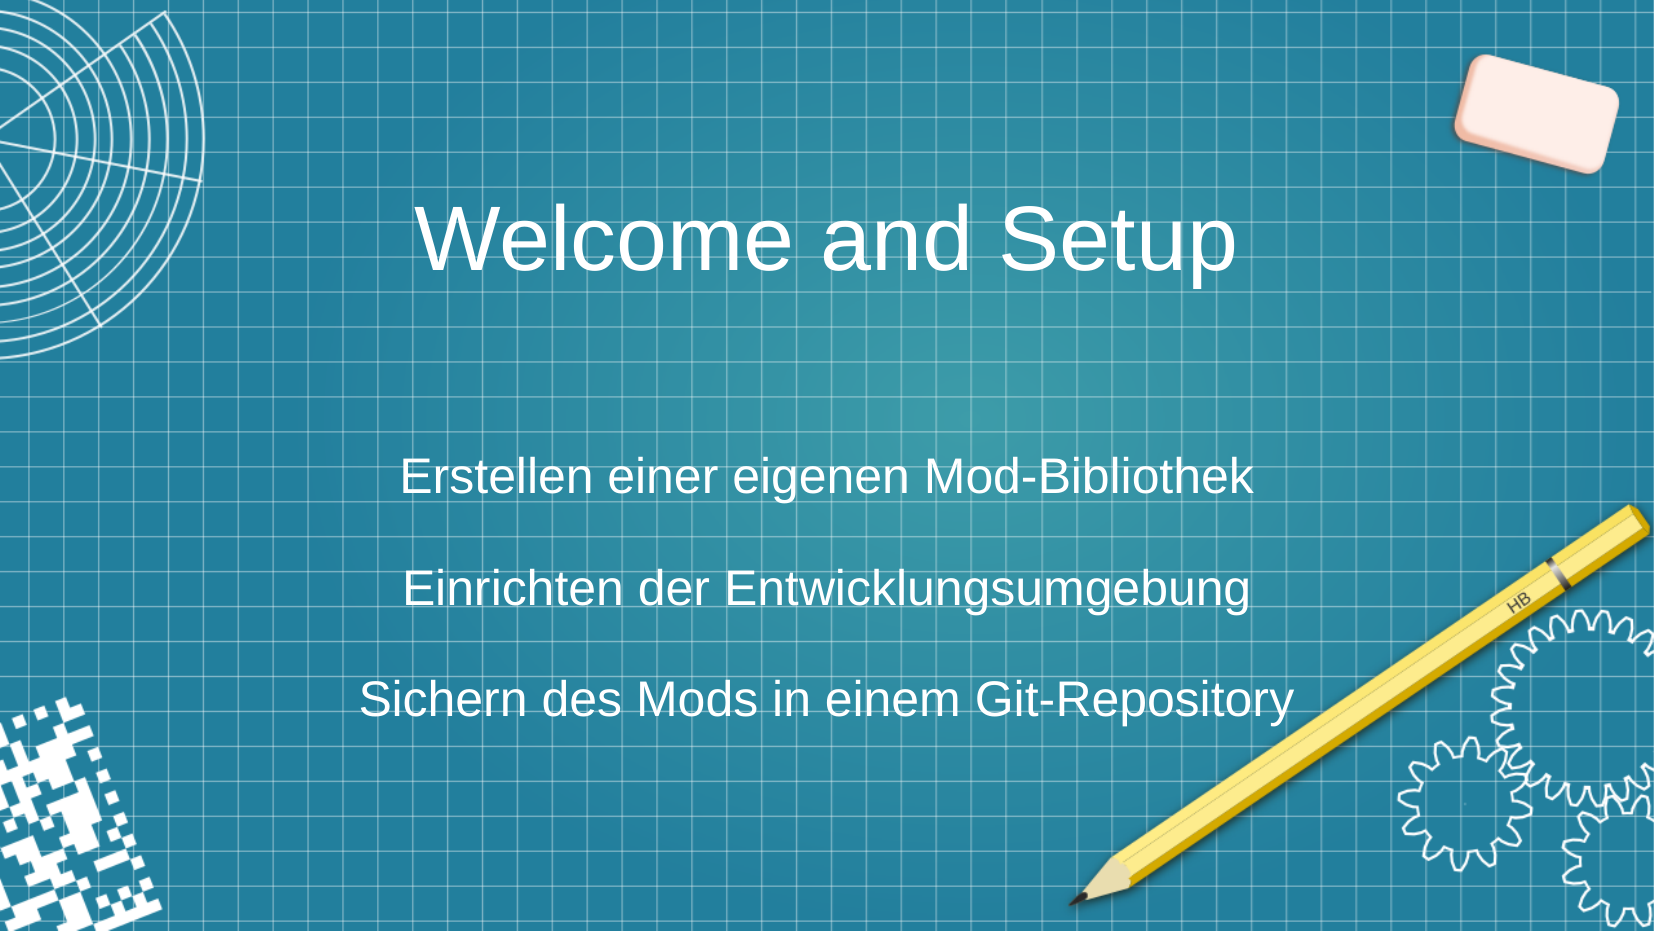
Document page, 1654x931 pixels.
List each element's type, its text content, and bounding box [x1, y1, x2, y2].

picture [0, 0, 1654, 931]
title Welcome and Setup [82, 132, 1571, 346]
subtitle Erstellen einer eigenen Mod-Bibliothek Einrichten der Entwicklungsumgebung Sichern des Mods in einem Git-Repository [82, 389, 1571, 842]
